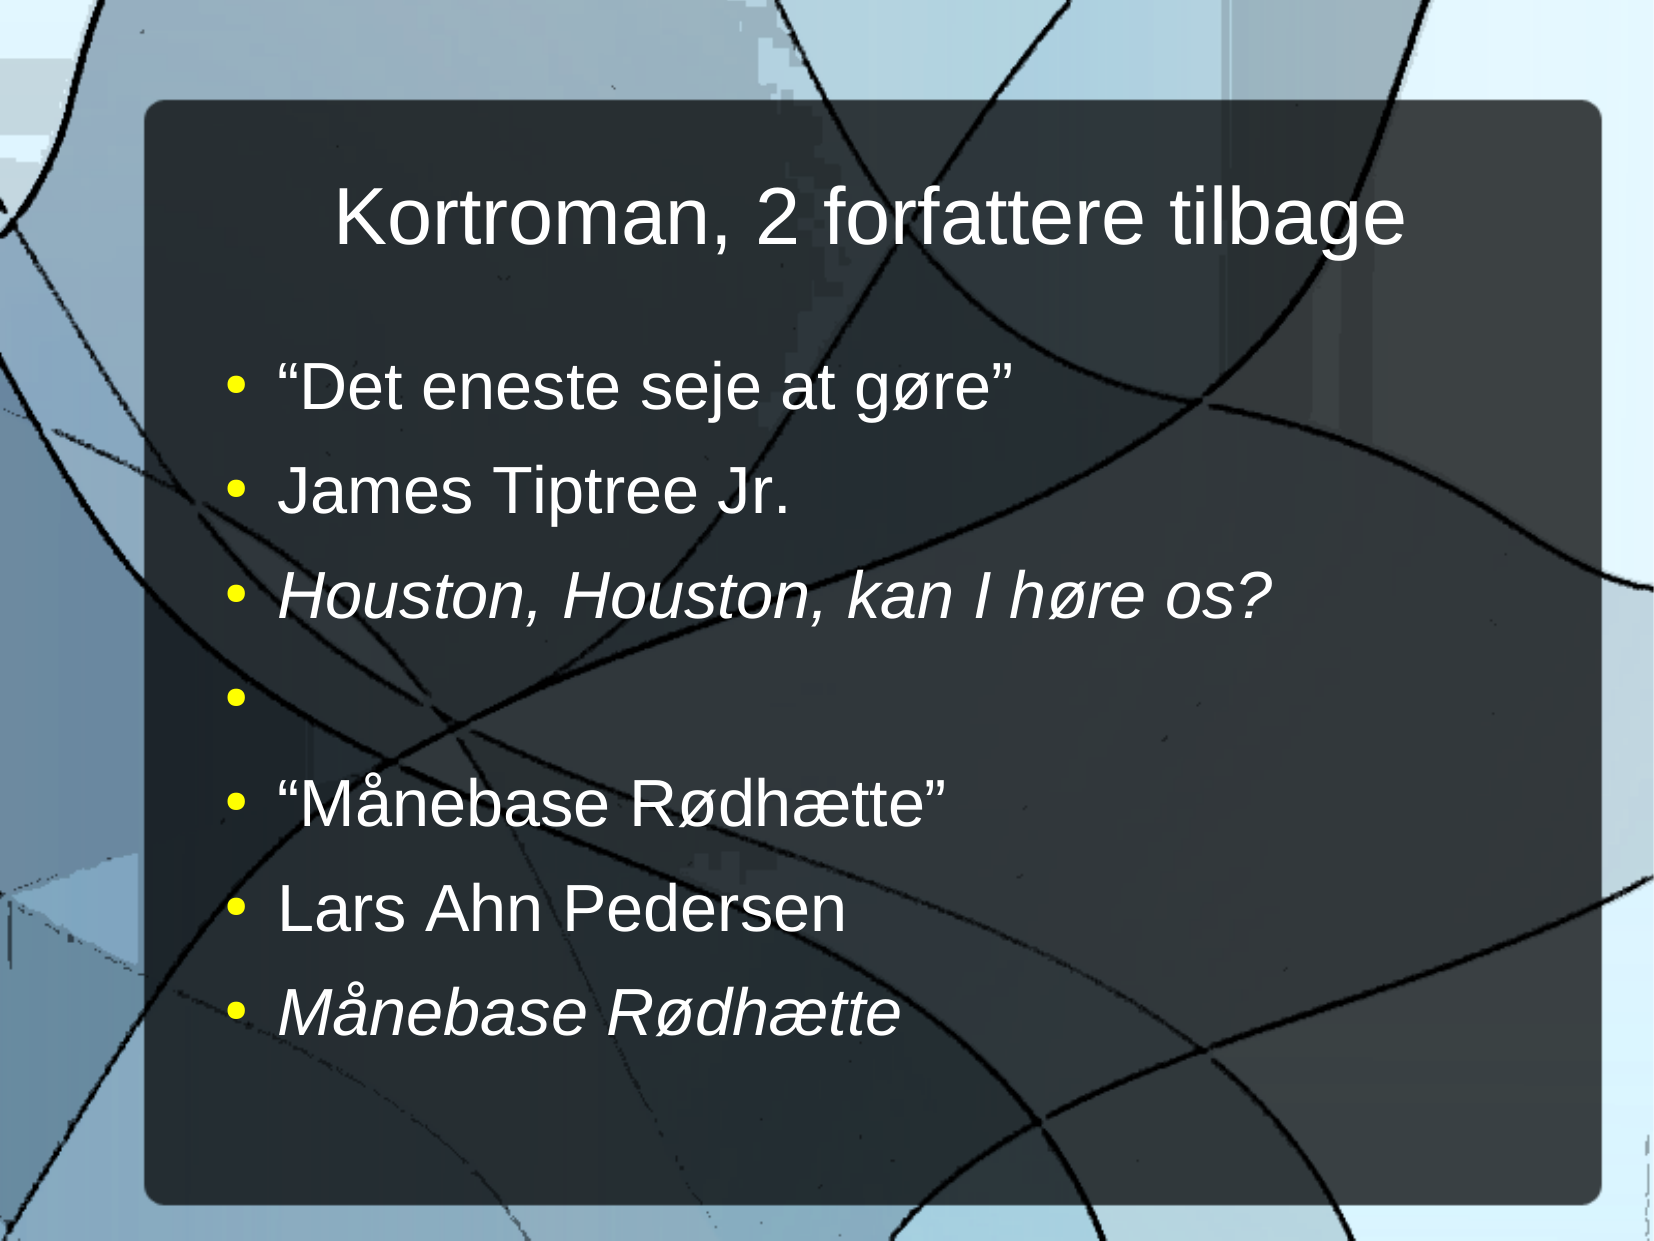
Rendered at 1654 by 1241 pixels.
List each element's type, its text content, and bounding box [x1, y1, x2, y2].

title Kortroman, 2 forfattere tilbage [159, 108, 1583, 325]
picture [0, 0, 1654, 1241]
list “Det eneste seje at gøre” James Tiptree Jr. Houston, Houston, kan I høre os? “Månebase Rødhætte” Lars Ahn Pedersen Månebase Rødhætte [206, 349, 1571, 1069]
